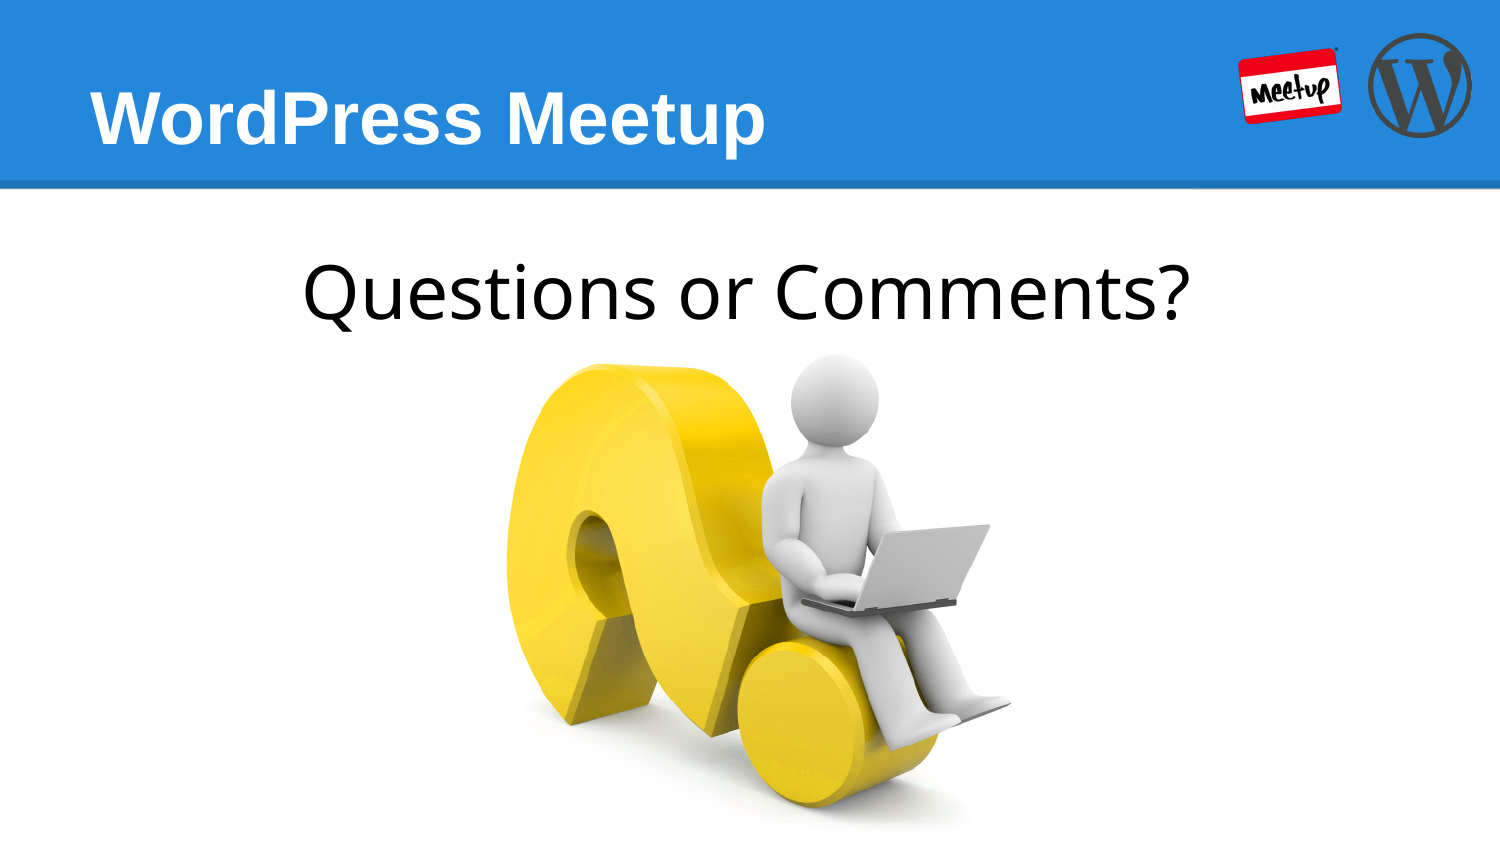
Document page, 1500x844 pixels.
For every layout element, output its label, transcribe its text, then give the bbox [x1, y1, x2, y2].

picture [1238, 47, 1342, 124]
picture [448, 345, 1055, 835]
title WordPress Meetup [75, 33, 1425, 175]
text_box Questions or Comments? [89, 229, 1404, 370]
picture [1368, 33, 1472, 138]
